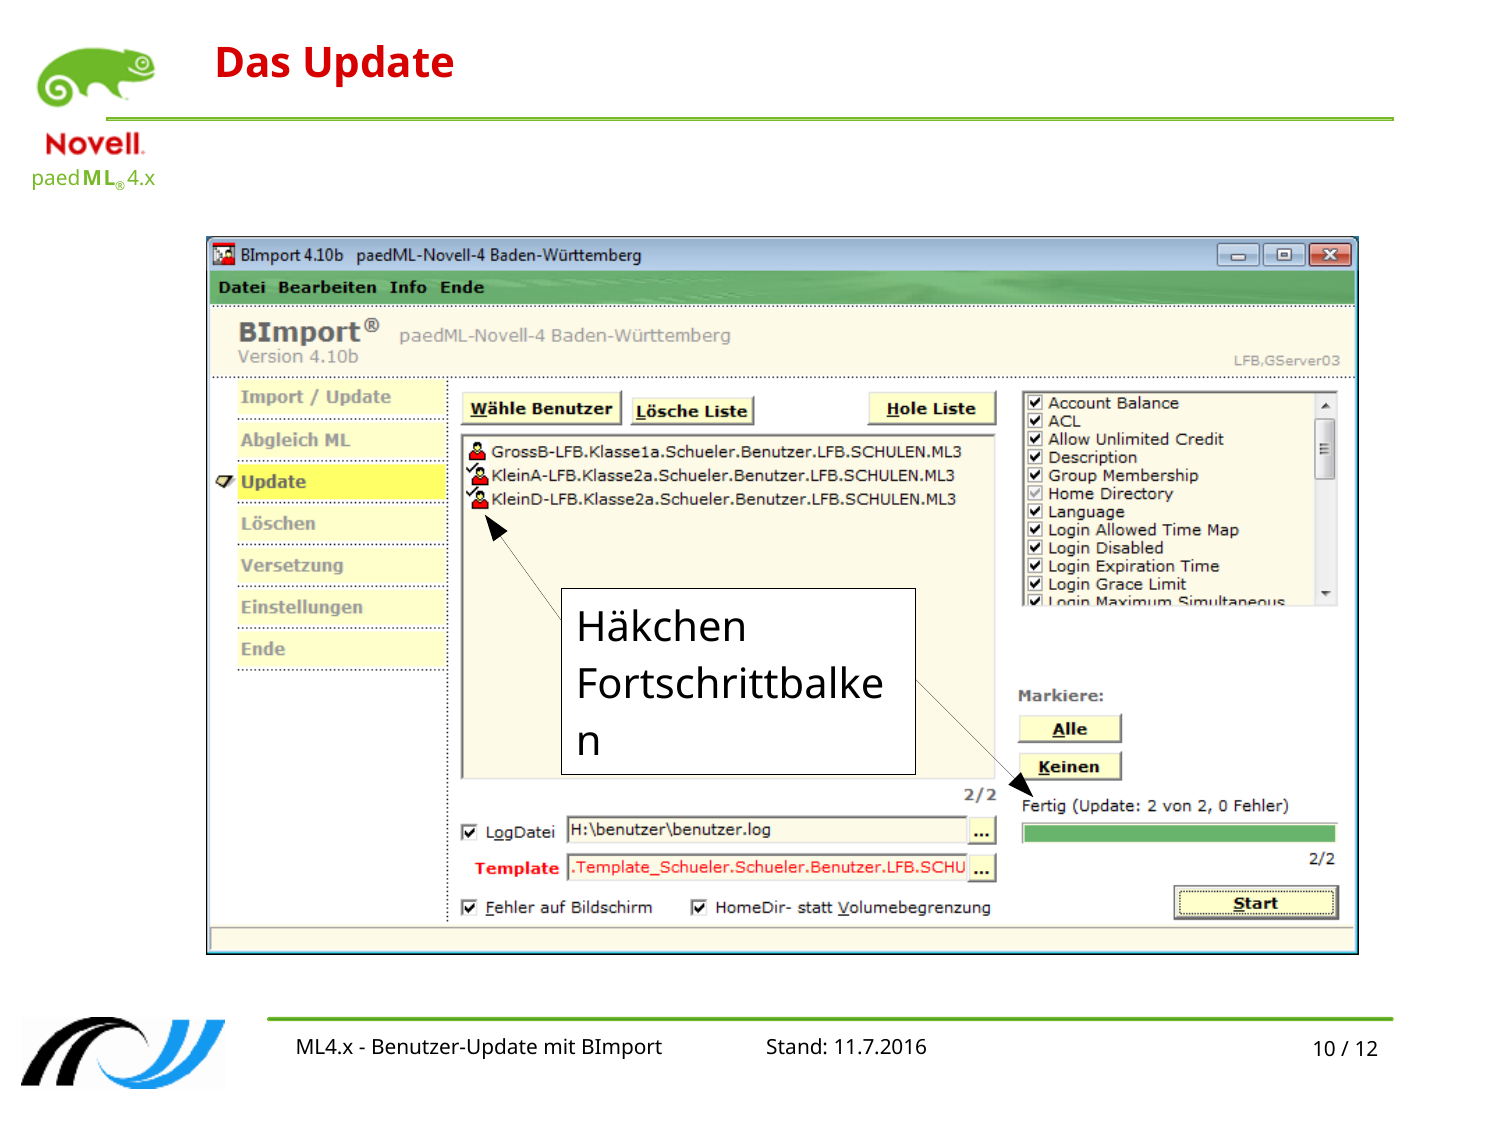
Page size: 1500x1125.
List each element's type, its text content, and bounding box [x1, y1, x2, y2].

text_box Häkchen Fortschrittbalken [561, 588, 916, 705]
picture [21, 1017, 225, 1089]
picture [206, 236, 1359, 955]
title Das Update [214, 16, 1393, 108]
picture [24, 32, 167, 175]
